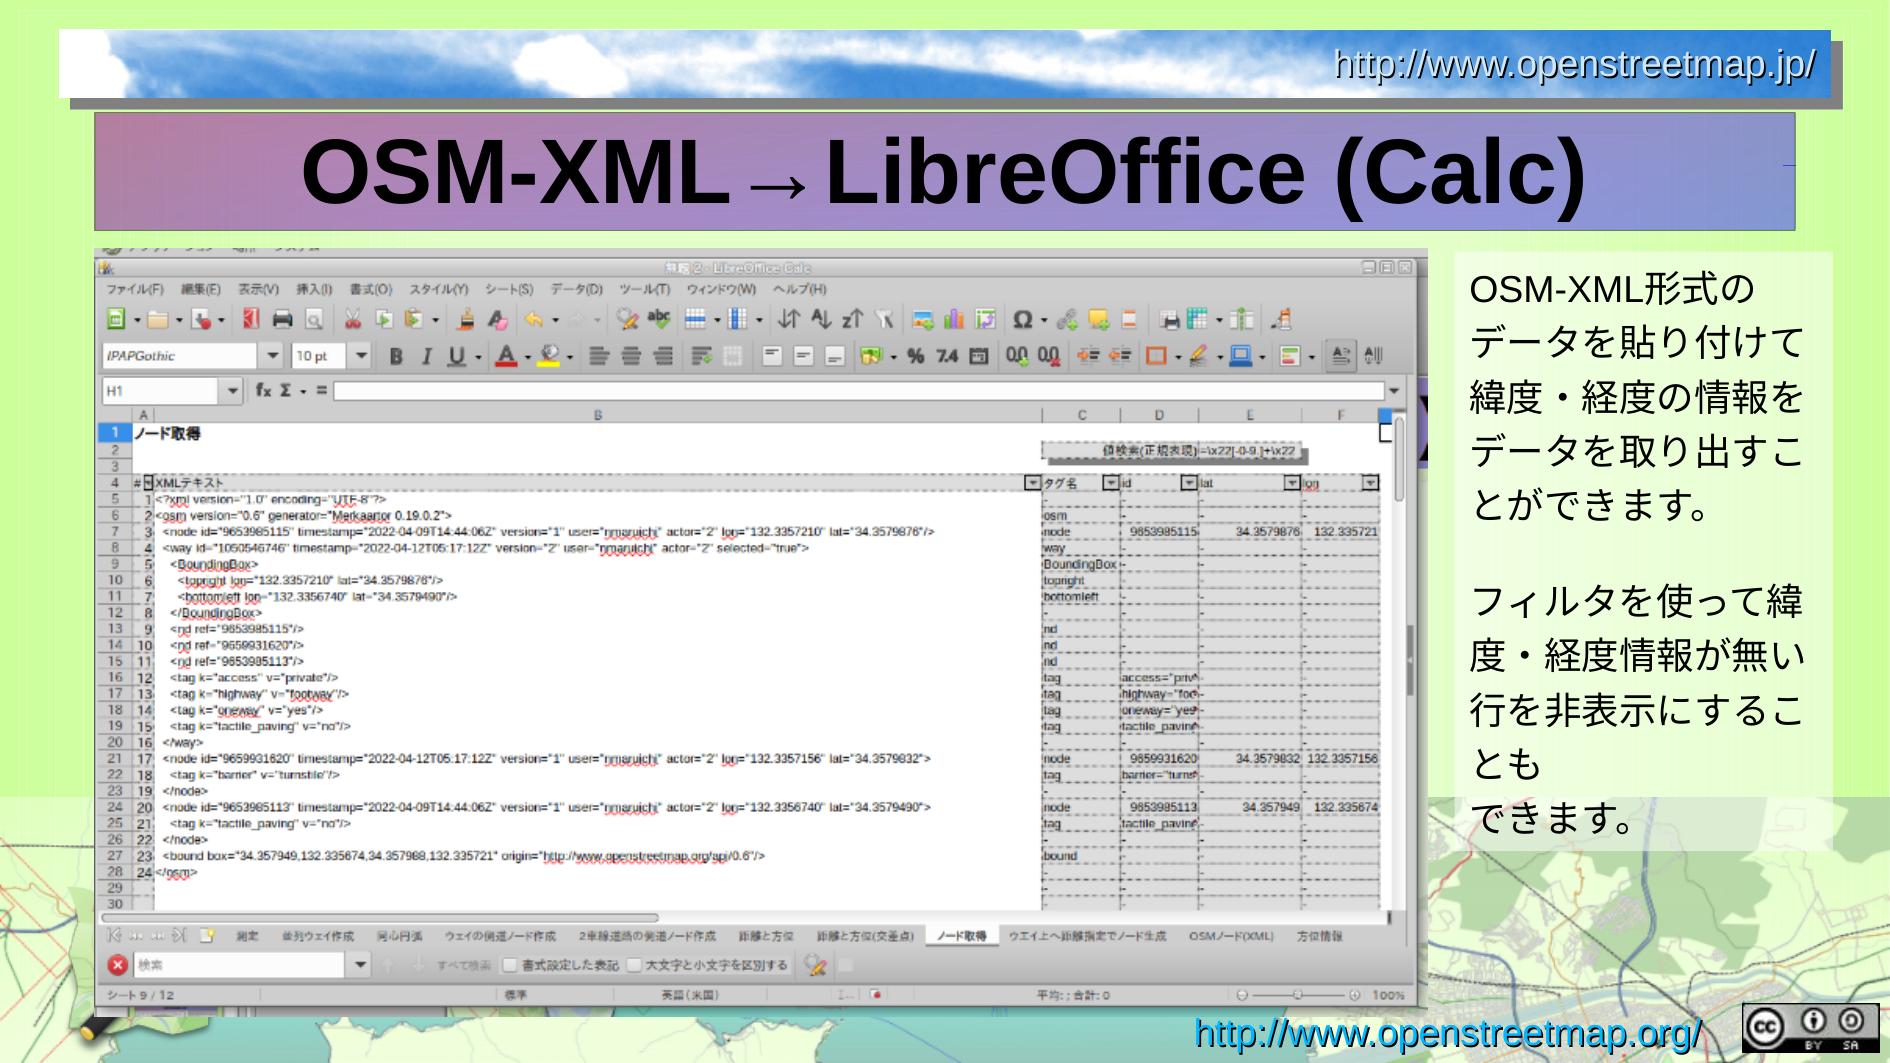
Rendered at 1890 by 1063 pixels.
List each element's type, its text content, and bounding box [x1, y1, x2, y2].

picture [59, 29, 1831, 98]
title OSM-XML→LibreOffice (Calc) [94, 112, 1796, 231]
text_box OSM-XML形式のデータを貼り付けて 緯度・経度の情報をデータを取り出すことができます。 フィルタを使って緯度・経度情報が無い行を非表示にすることも できます。 [1454, 251, 1833, 646]
picture [0, 248, 1890, 1063]
